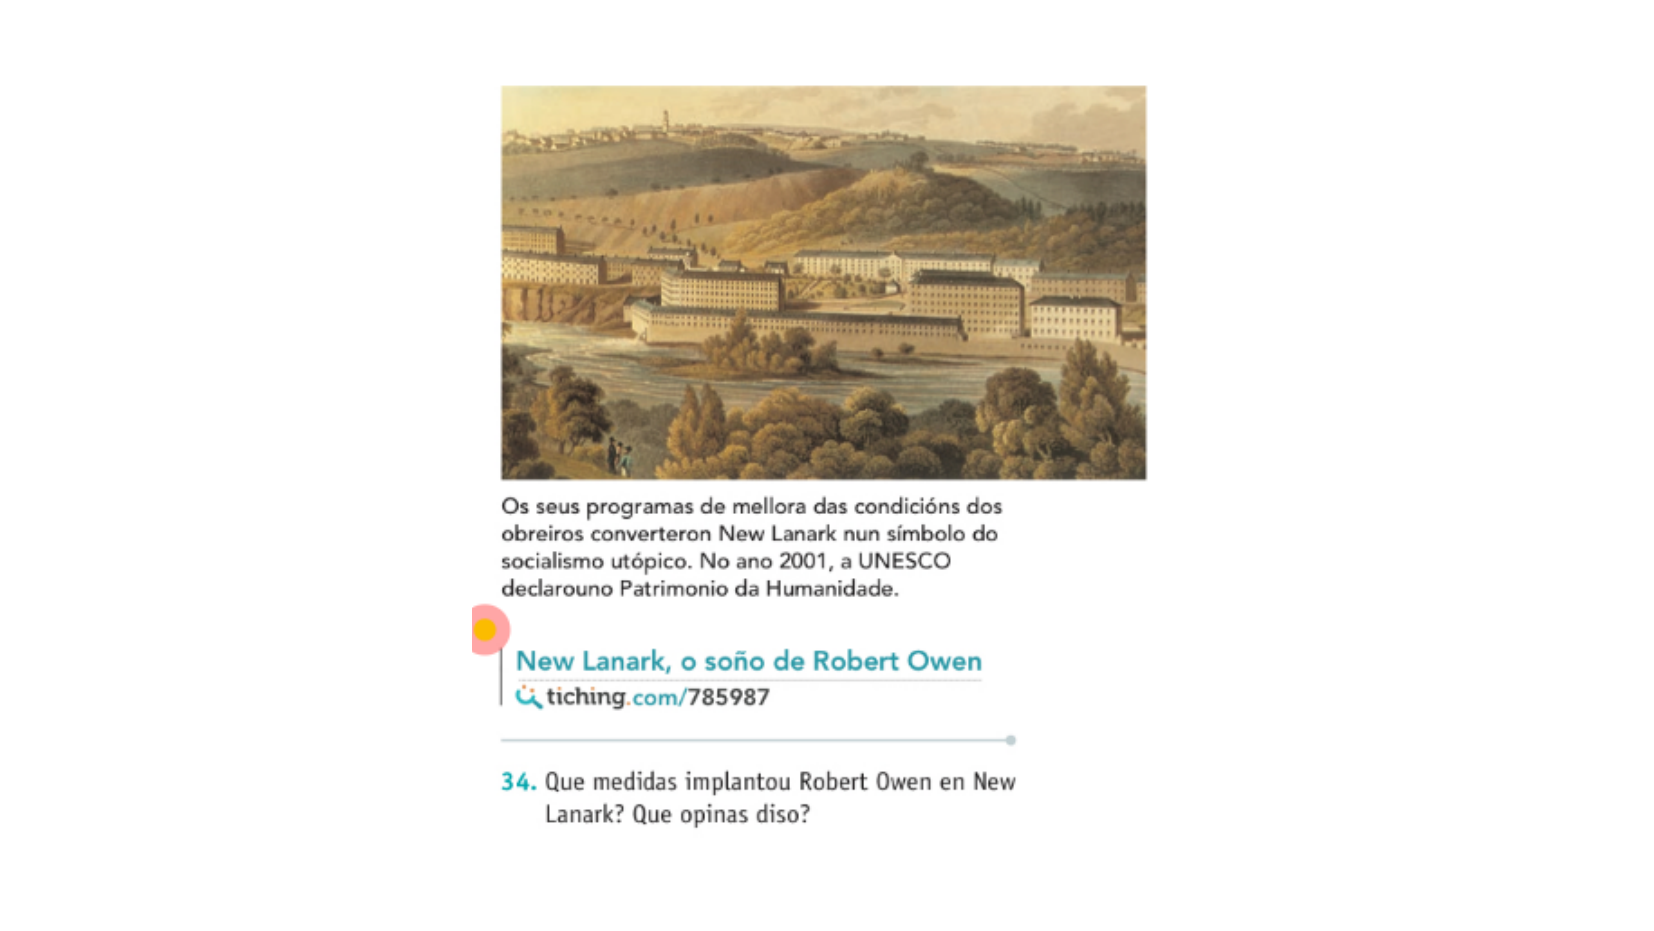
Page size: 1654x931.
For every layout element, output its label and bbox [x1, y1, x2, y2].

picture [472, 68, 1182, 857]
